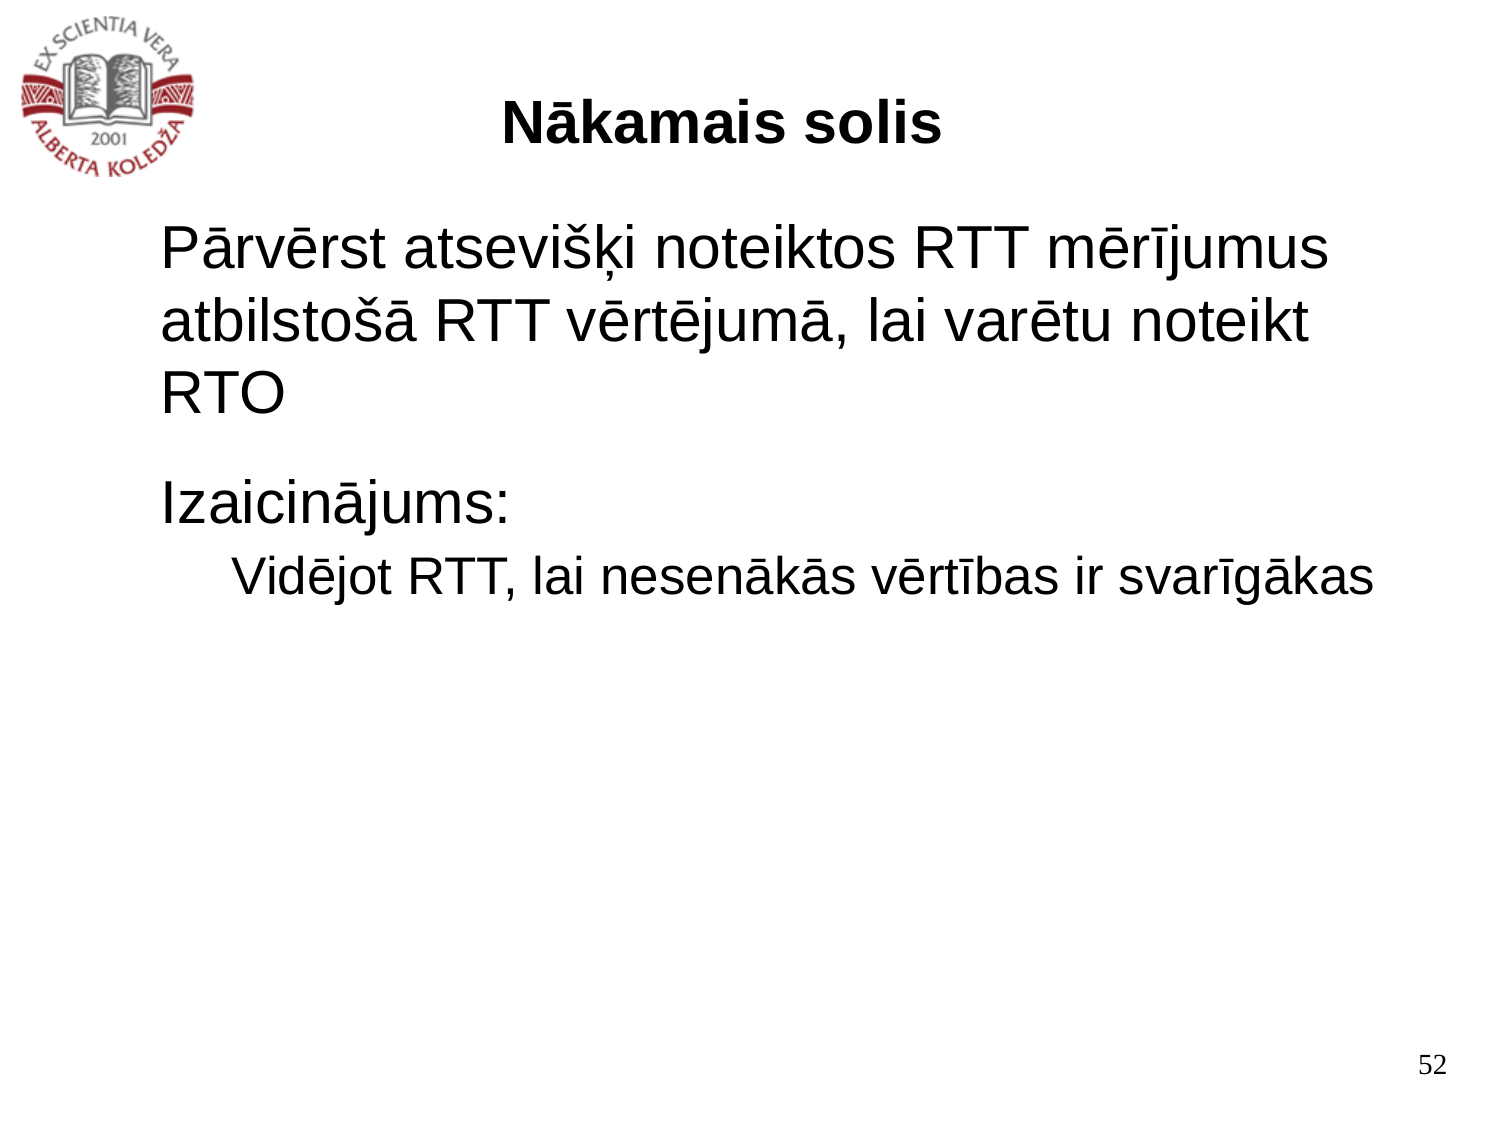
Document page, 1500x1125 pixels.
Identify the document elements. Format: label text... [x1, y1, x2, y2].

picture [21, 16, 194, 177]
text_box <skaitlis> [1312, 1037, 1463, 1101]
list Pārvērst atsevišķi noteiktos RTT mērījumus atbilstošā RTT vērtējumā, lai varētu noteikt RTO Izaicinājums: Vidējot RTT, lai nesenākās vērtības ir svarīgākas [74, 200, 1463, 1101]
title Nākamais solis [50, 62, 1374, 175]
